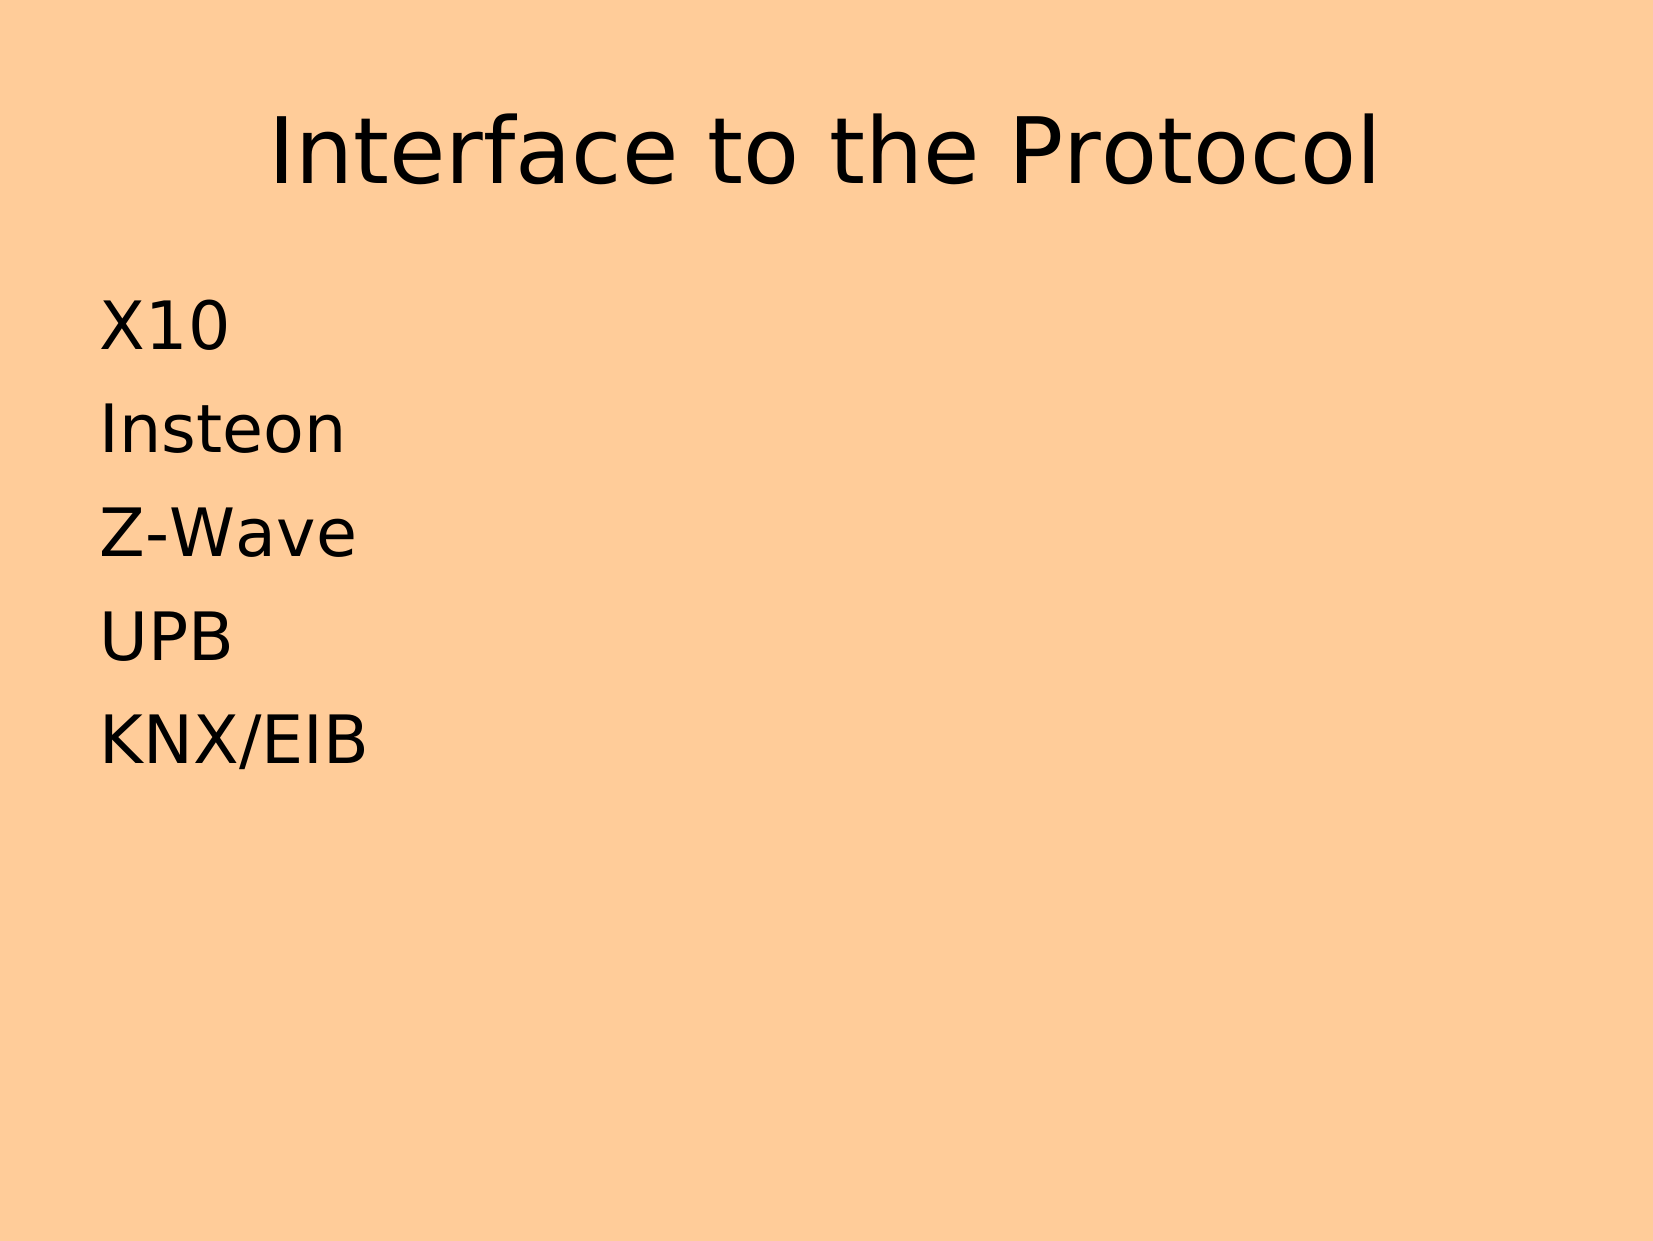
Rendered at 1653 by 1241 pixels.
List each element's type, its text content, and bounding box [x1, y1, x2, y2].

list X10 Insteon Z-Wave UPB KNX/EIB [82, 290, 1570, 1095]
title Interface to the Protocol [82, 56, 1570, 250]
